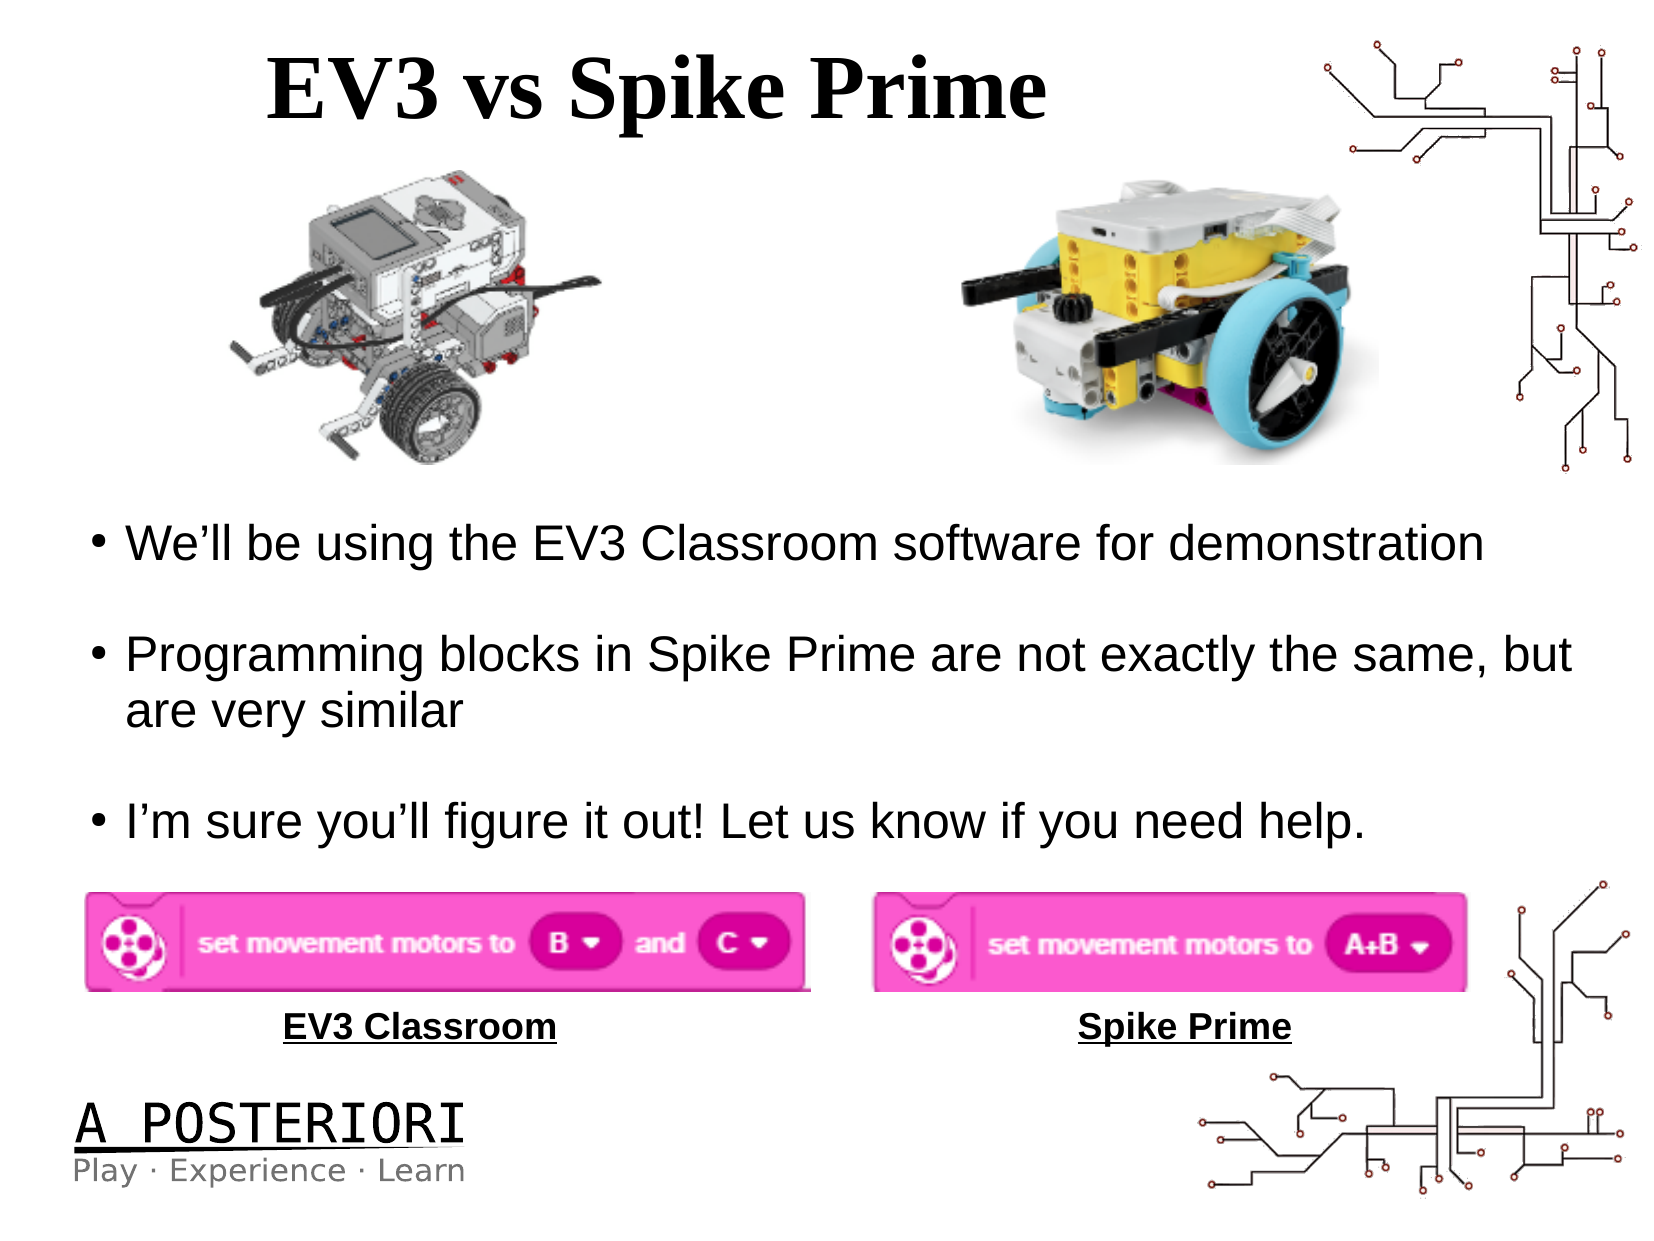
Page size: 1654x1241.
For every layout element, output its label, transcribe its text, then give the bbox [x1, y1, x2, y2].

text_box We’ll be using the EV3 Classroom software for demonstration Programming blocks in Spike Prime are not exactly the same, but are very similar I’m sure you’ll figure it out! Let us know if you need help. [75, 507, 1591, 898]
picture [84, 892, 811, 992]
picture [960, 35, 1643, 495]
title EV3 vs Spike Prime [11, 0, 1306, 190]
picture [870, 863, 1635, 1200]
picture [225, 190, 604, 466]
text_box Spike Prime [960, 998, 1411, 1055]
text_box EV3 Classroom [195, 998, 646, 1055]
